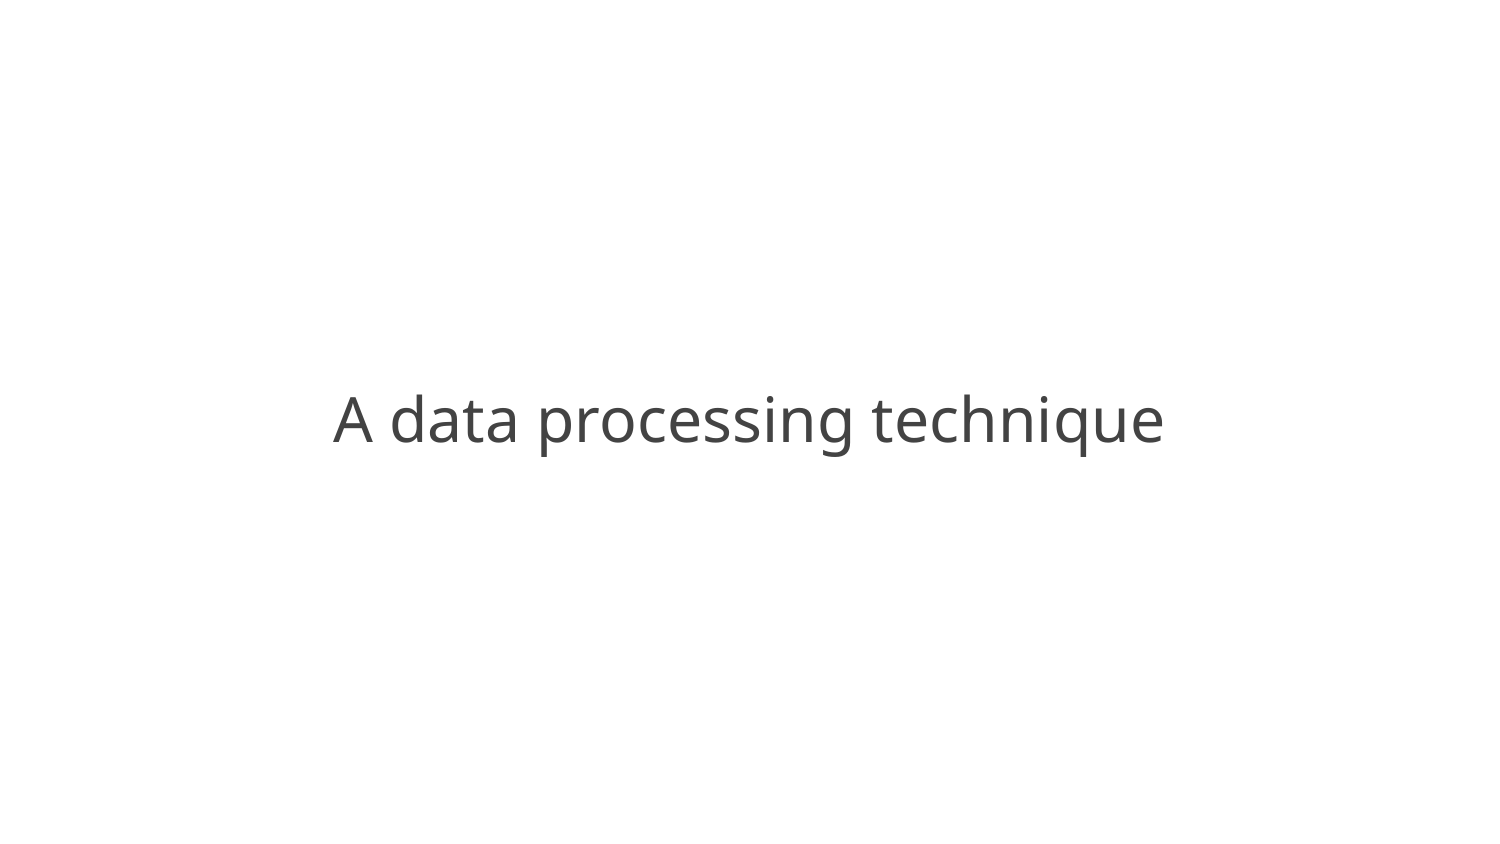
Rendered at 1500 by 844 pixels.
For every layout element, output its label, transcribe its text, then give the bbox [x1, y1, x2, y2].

text_box A data processing technique [0, 365, 1500, 479]
